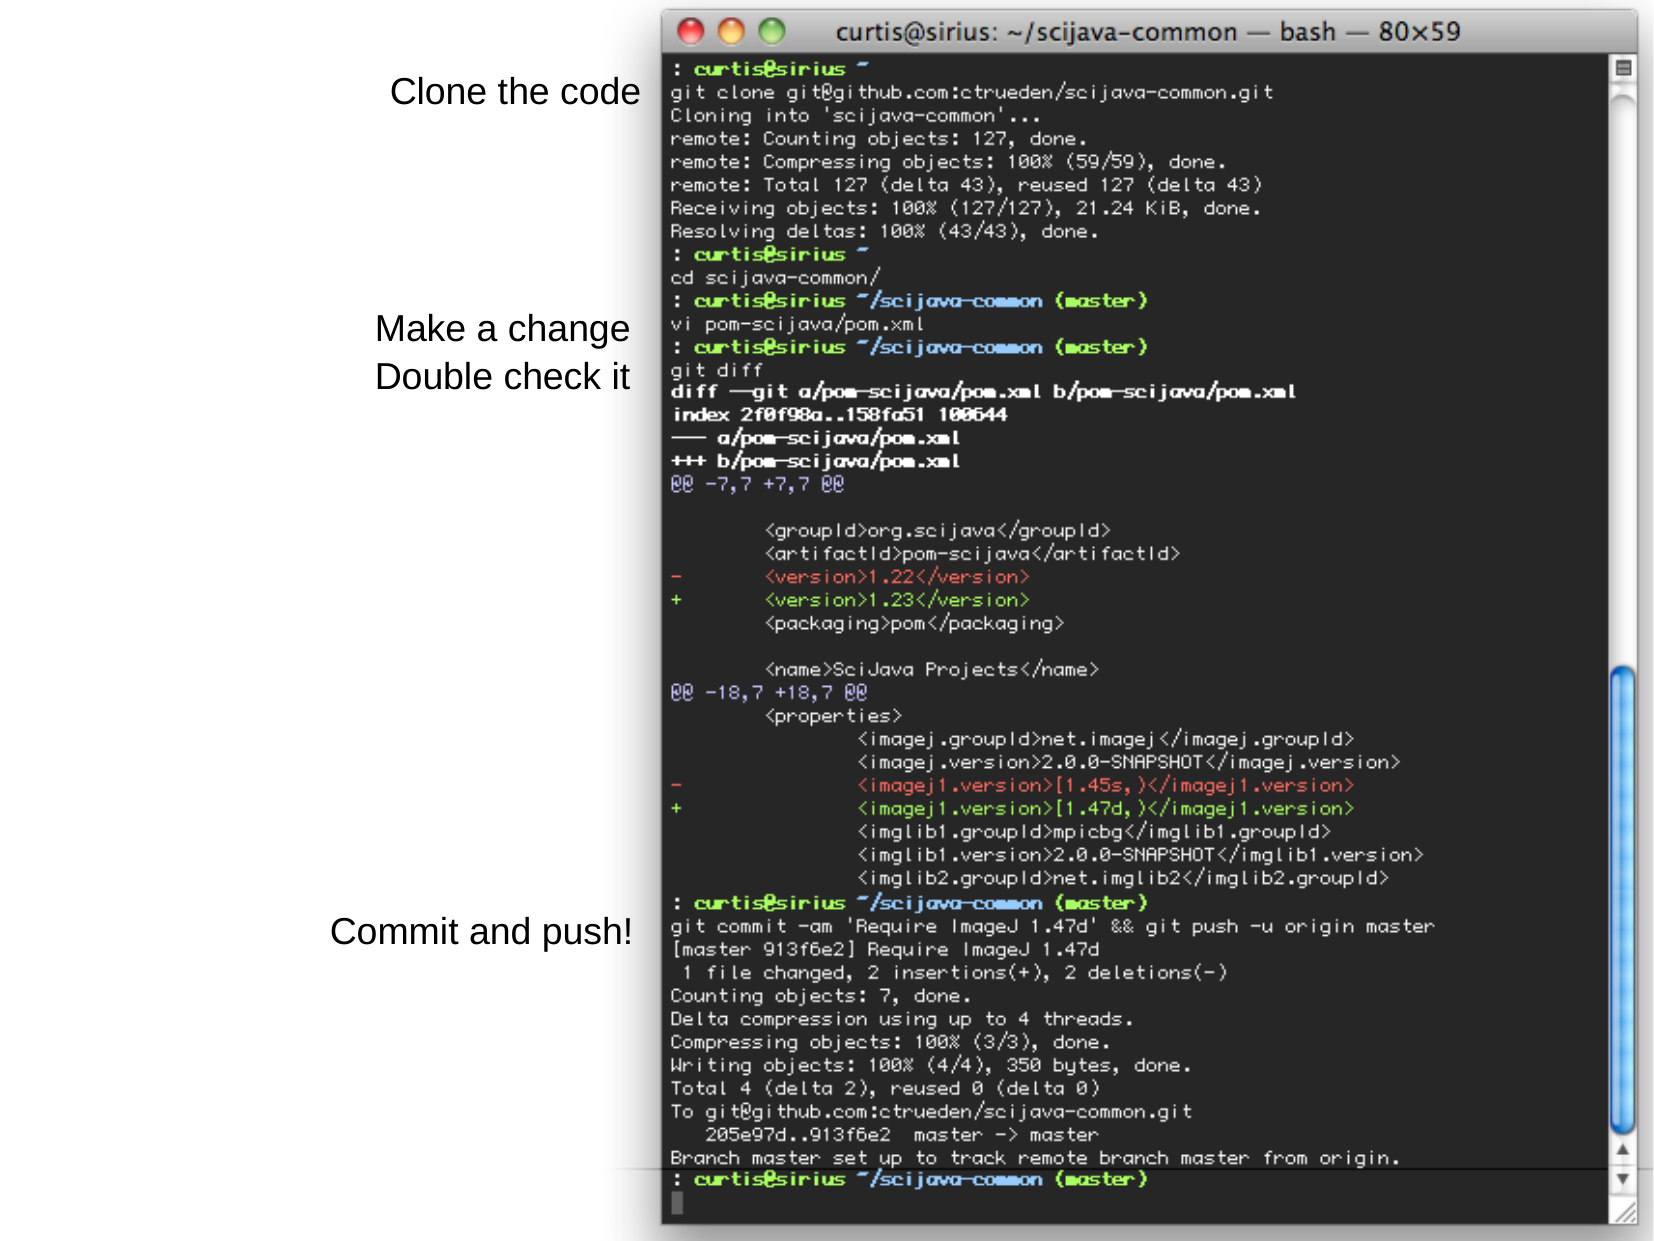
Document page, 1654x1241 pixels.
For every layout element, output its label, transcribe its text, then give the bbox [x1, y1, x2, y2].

text_box Clone the code [375, 63, 736, 121]
text_box Make a change [360, 300, 691, 348]
picture [585, 0, 1654, 1241]
text_box Commit and push! [315, 903, 676, 961]
text_box Double check it [360, 348, 721, 406]
